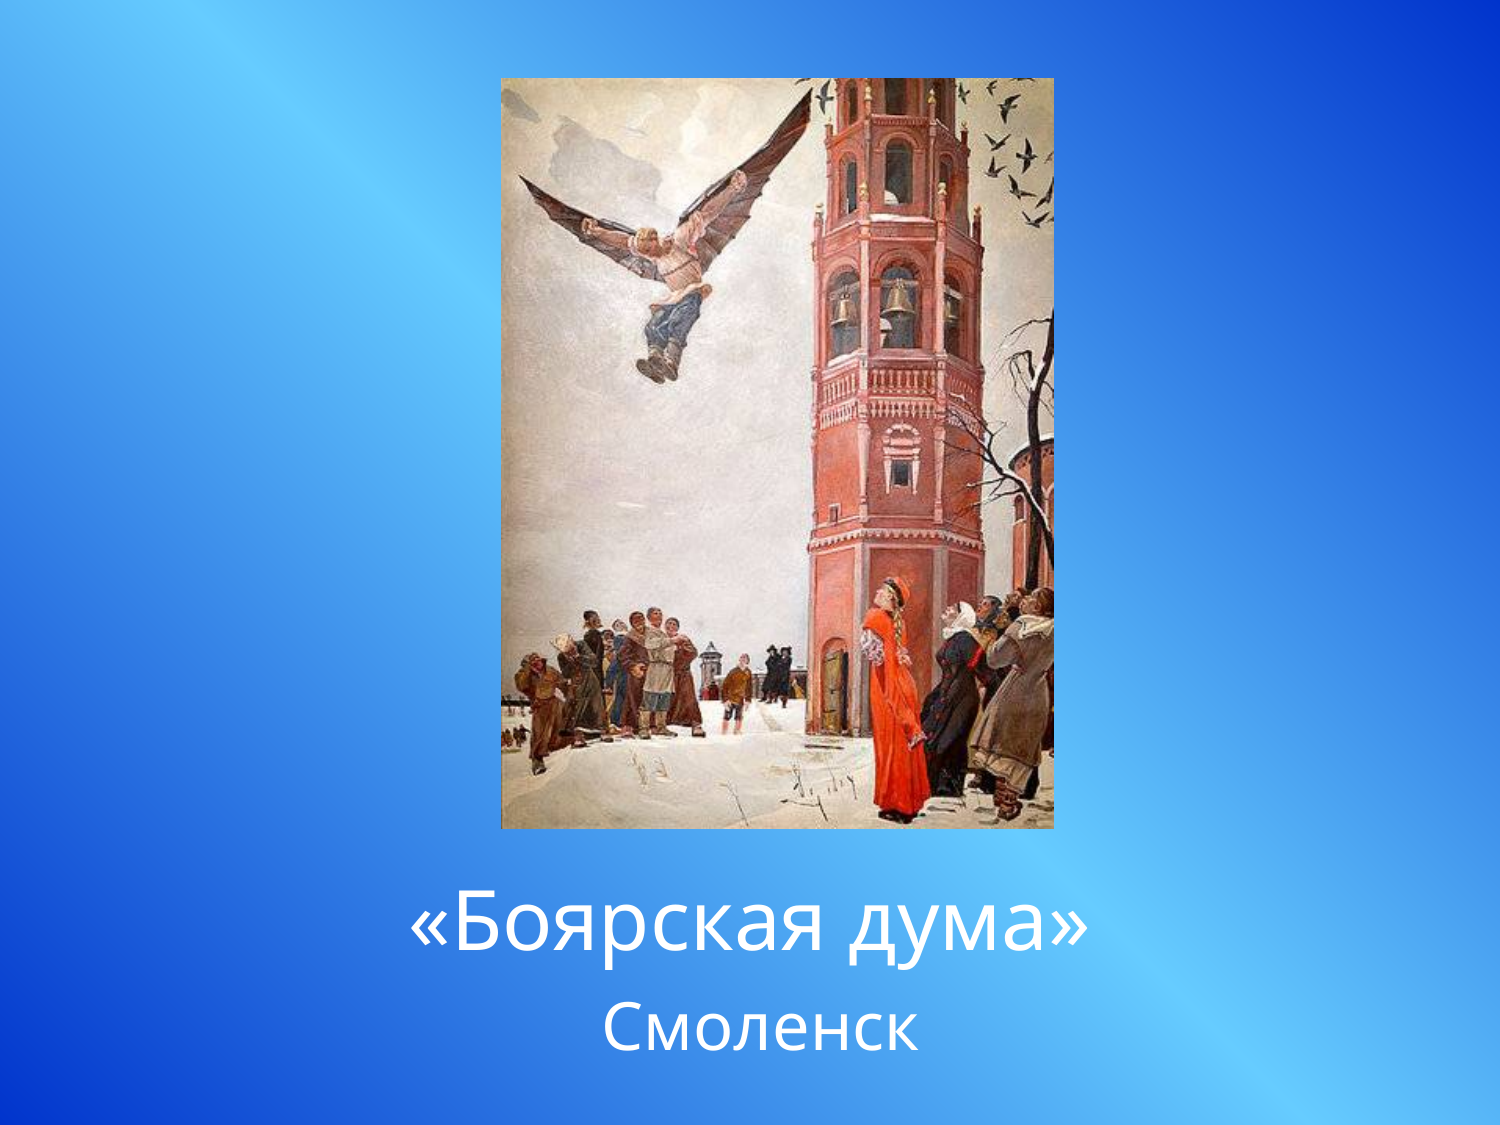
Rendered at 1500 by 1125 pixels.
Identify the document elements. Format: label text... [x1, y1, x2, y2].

text_box «Боярская дума» Смоленск [112, 846, 1388, 1088]
picture [501, 78, 1054, 829]
